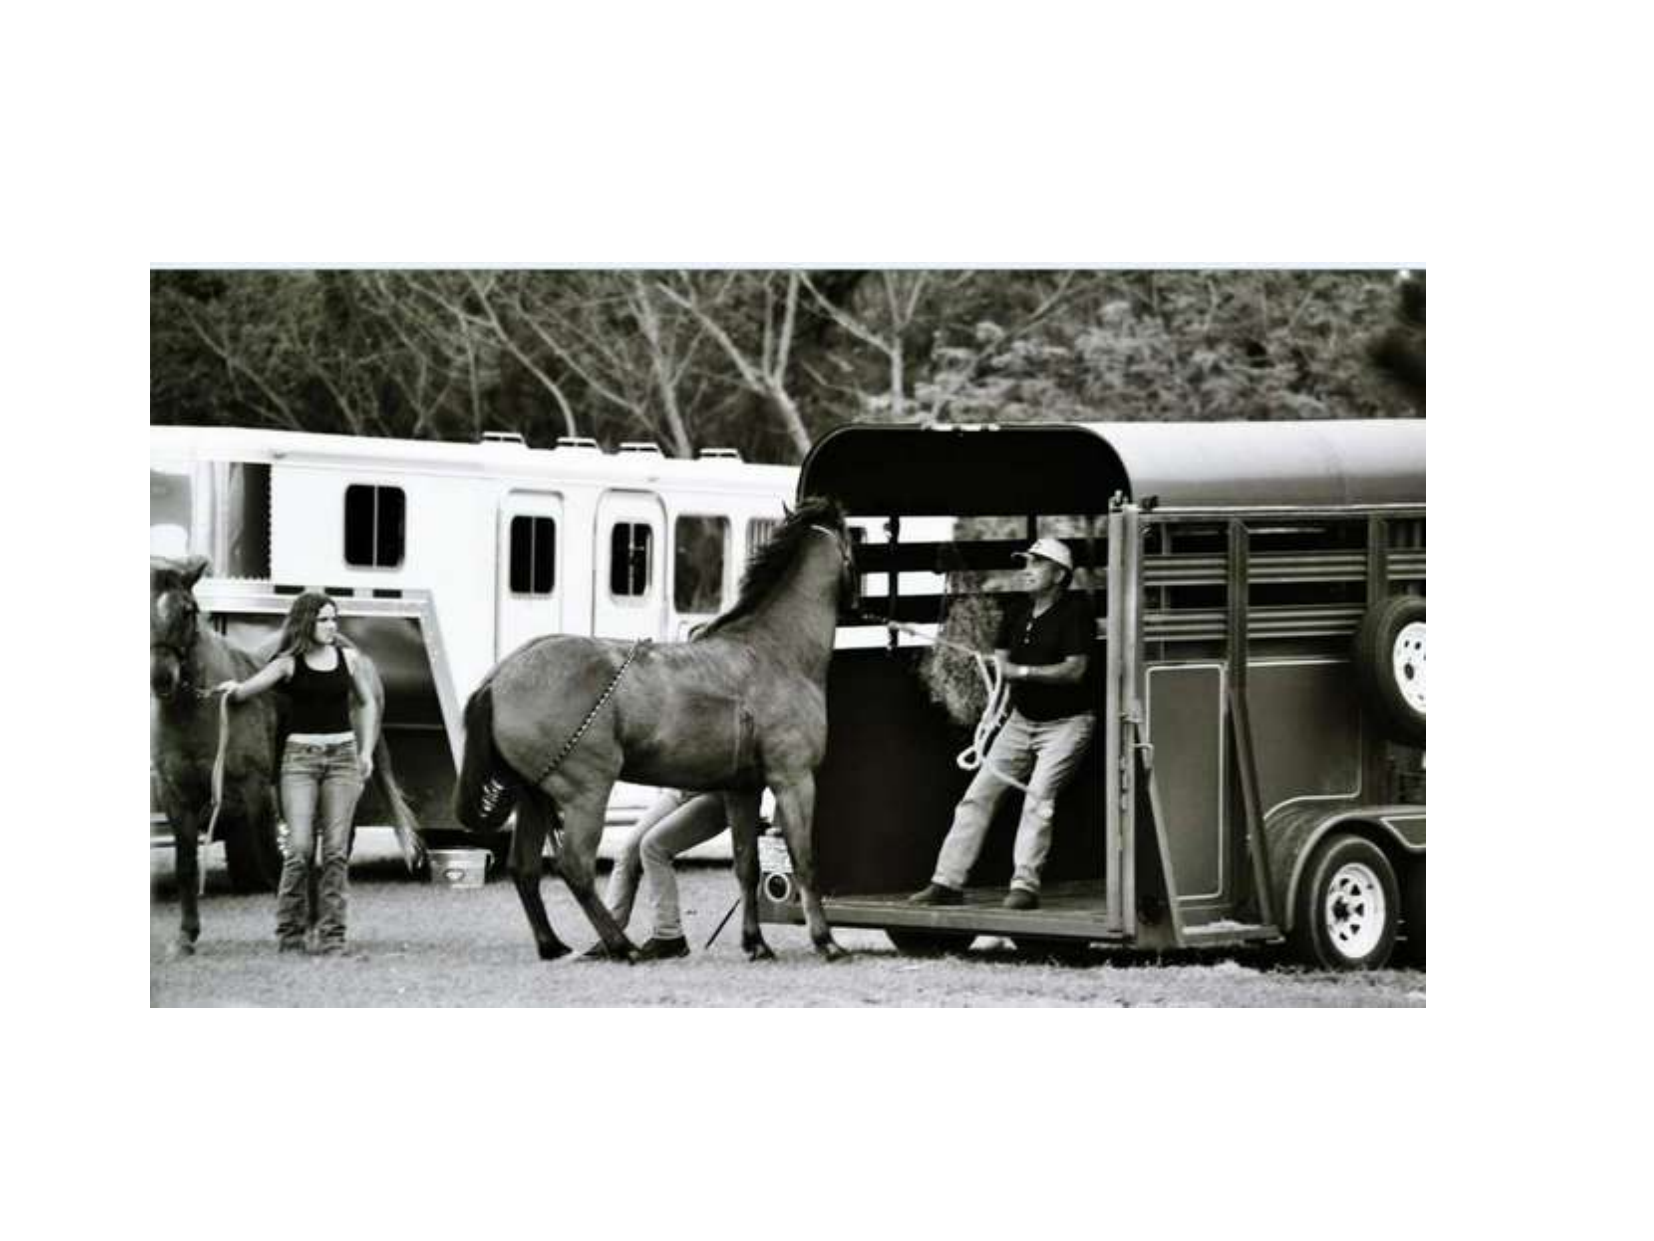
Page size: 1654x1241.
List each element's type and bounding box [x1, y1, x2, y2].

picture [150, 262, 1426, 1008]
